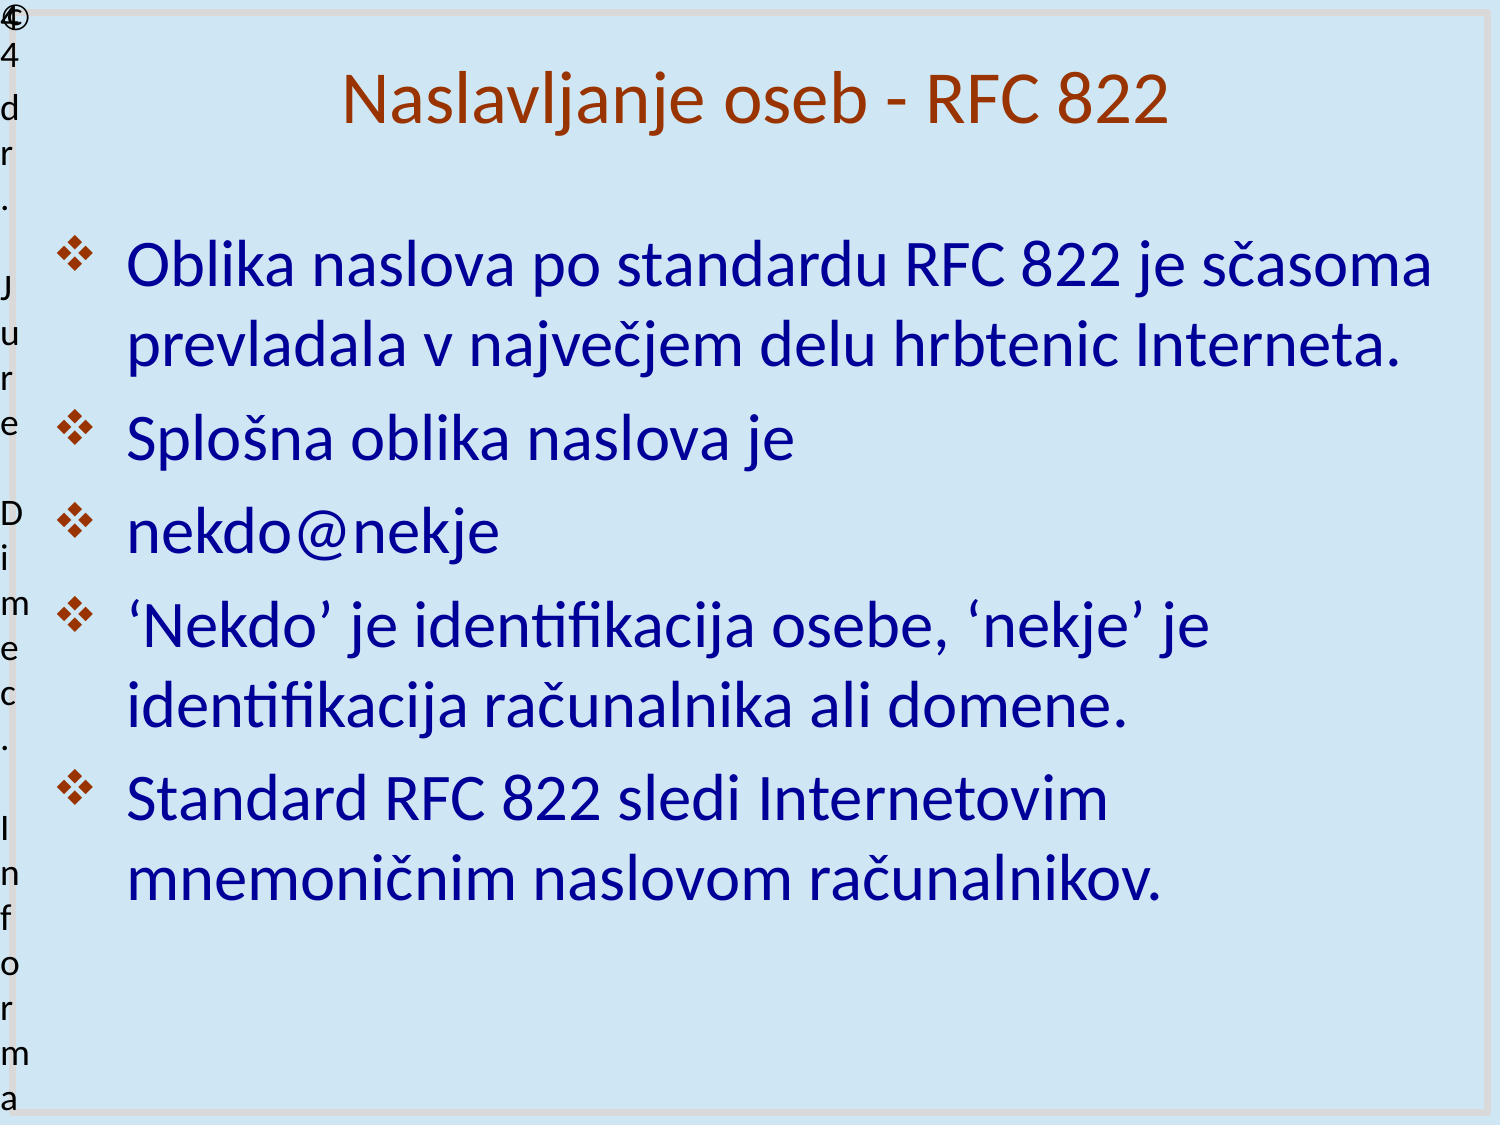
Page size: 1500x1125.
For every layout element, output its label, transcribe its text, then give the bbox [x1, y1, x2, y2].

title Naslavljanje oseb - RFC 822 [37, 37, 1475, 150]
list Oblika naslova po standardu RFC 822 je sčasoma prevladala v največjem delu hrbtenic Interneta. Splošna oblika naslova je nekdo@nekje ‘Nekdo’ je identifikacija osebe, ‘nekje’ je identifikacija računalnika ali domene. Standard RFC 822 sledi Internetovim mnemoničnim naslovom računalnikov. [37, 212, 1475, 1050]
